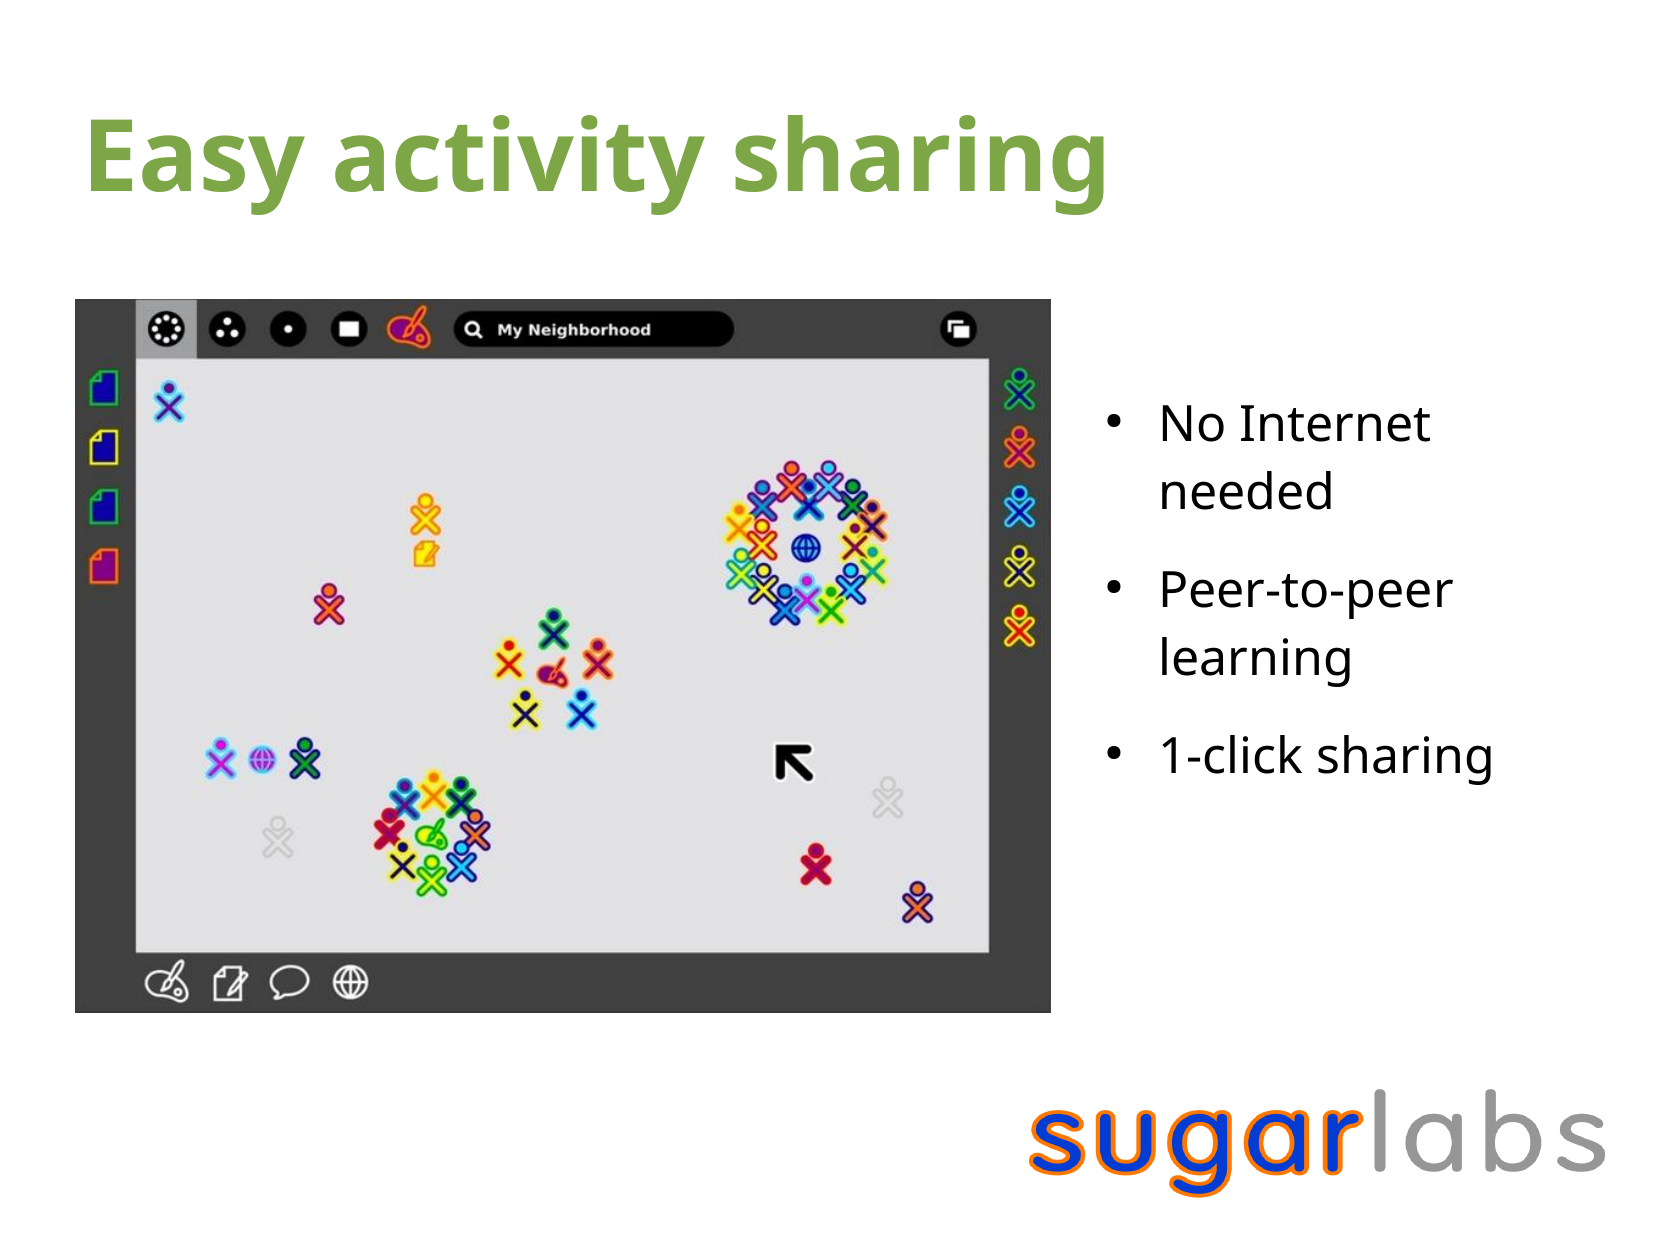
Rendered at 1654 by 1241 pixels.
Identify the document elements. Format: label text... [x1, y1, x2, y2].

picture [75, 299, 1051, 1013]
picture [978, 1044, 1654, 1241]
list No Internet needed Peer-to-peer learning 1-click sharing [1087, 290, 1572, 998]
title Easy activity sharing [82, 49, 1571, 257]
